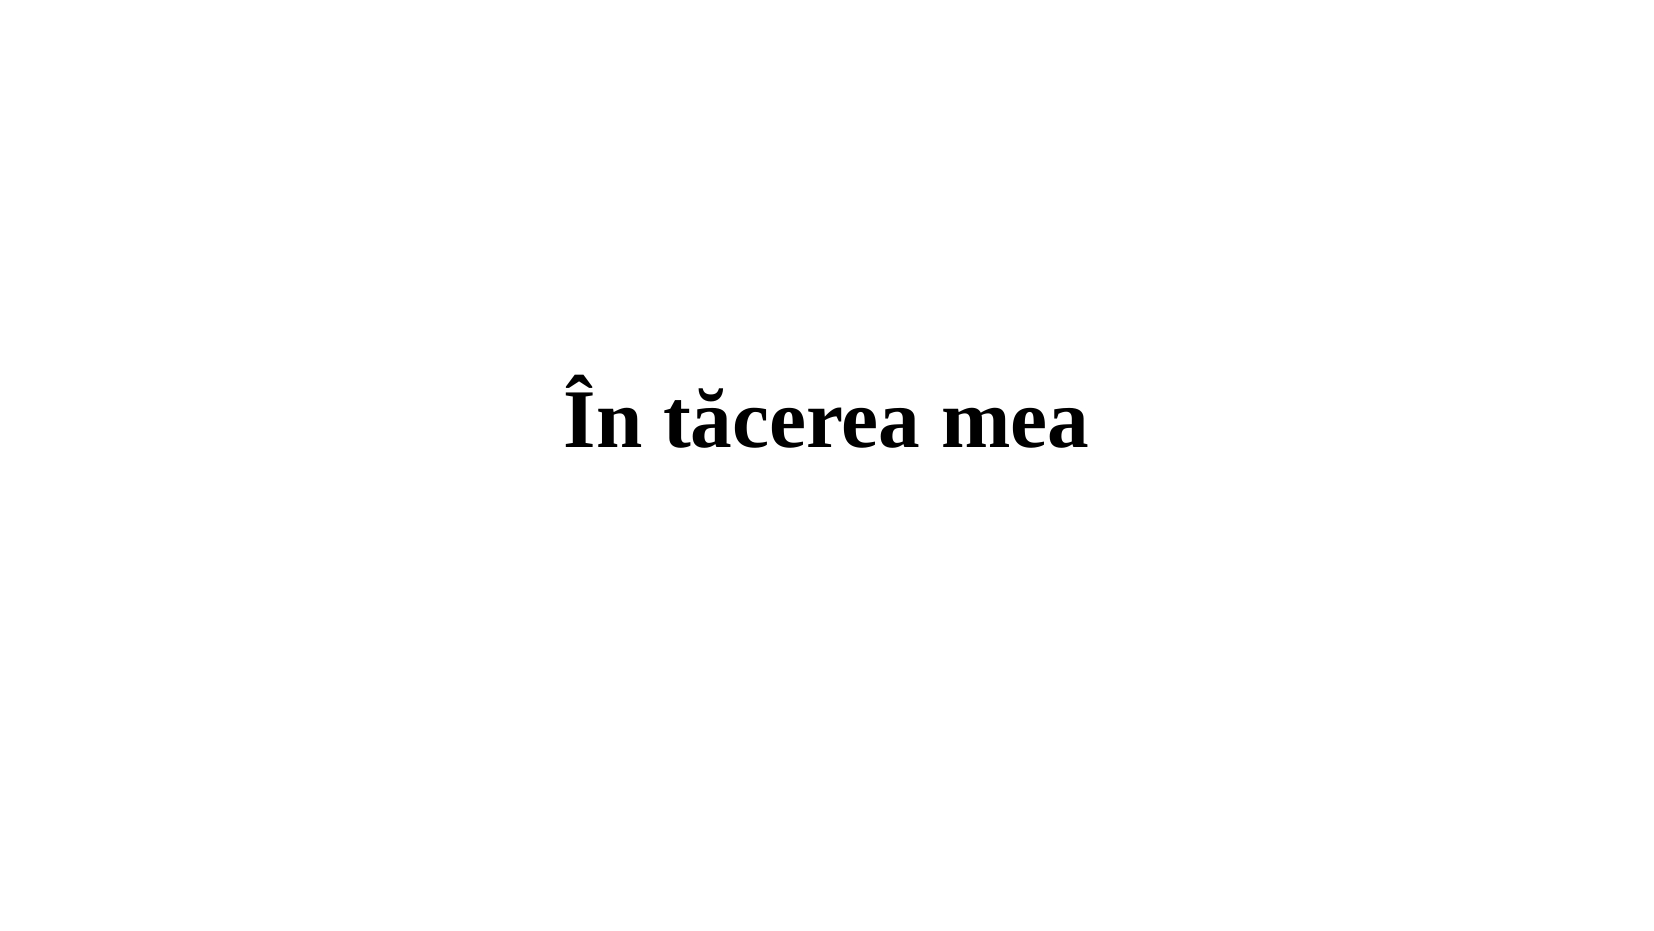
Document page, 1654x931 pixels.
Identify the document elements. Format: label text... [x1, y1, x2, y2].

subtitle În tăcerea mea [300, 175, 1354, 663]
